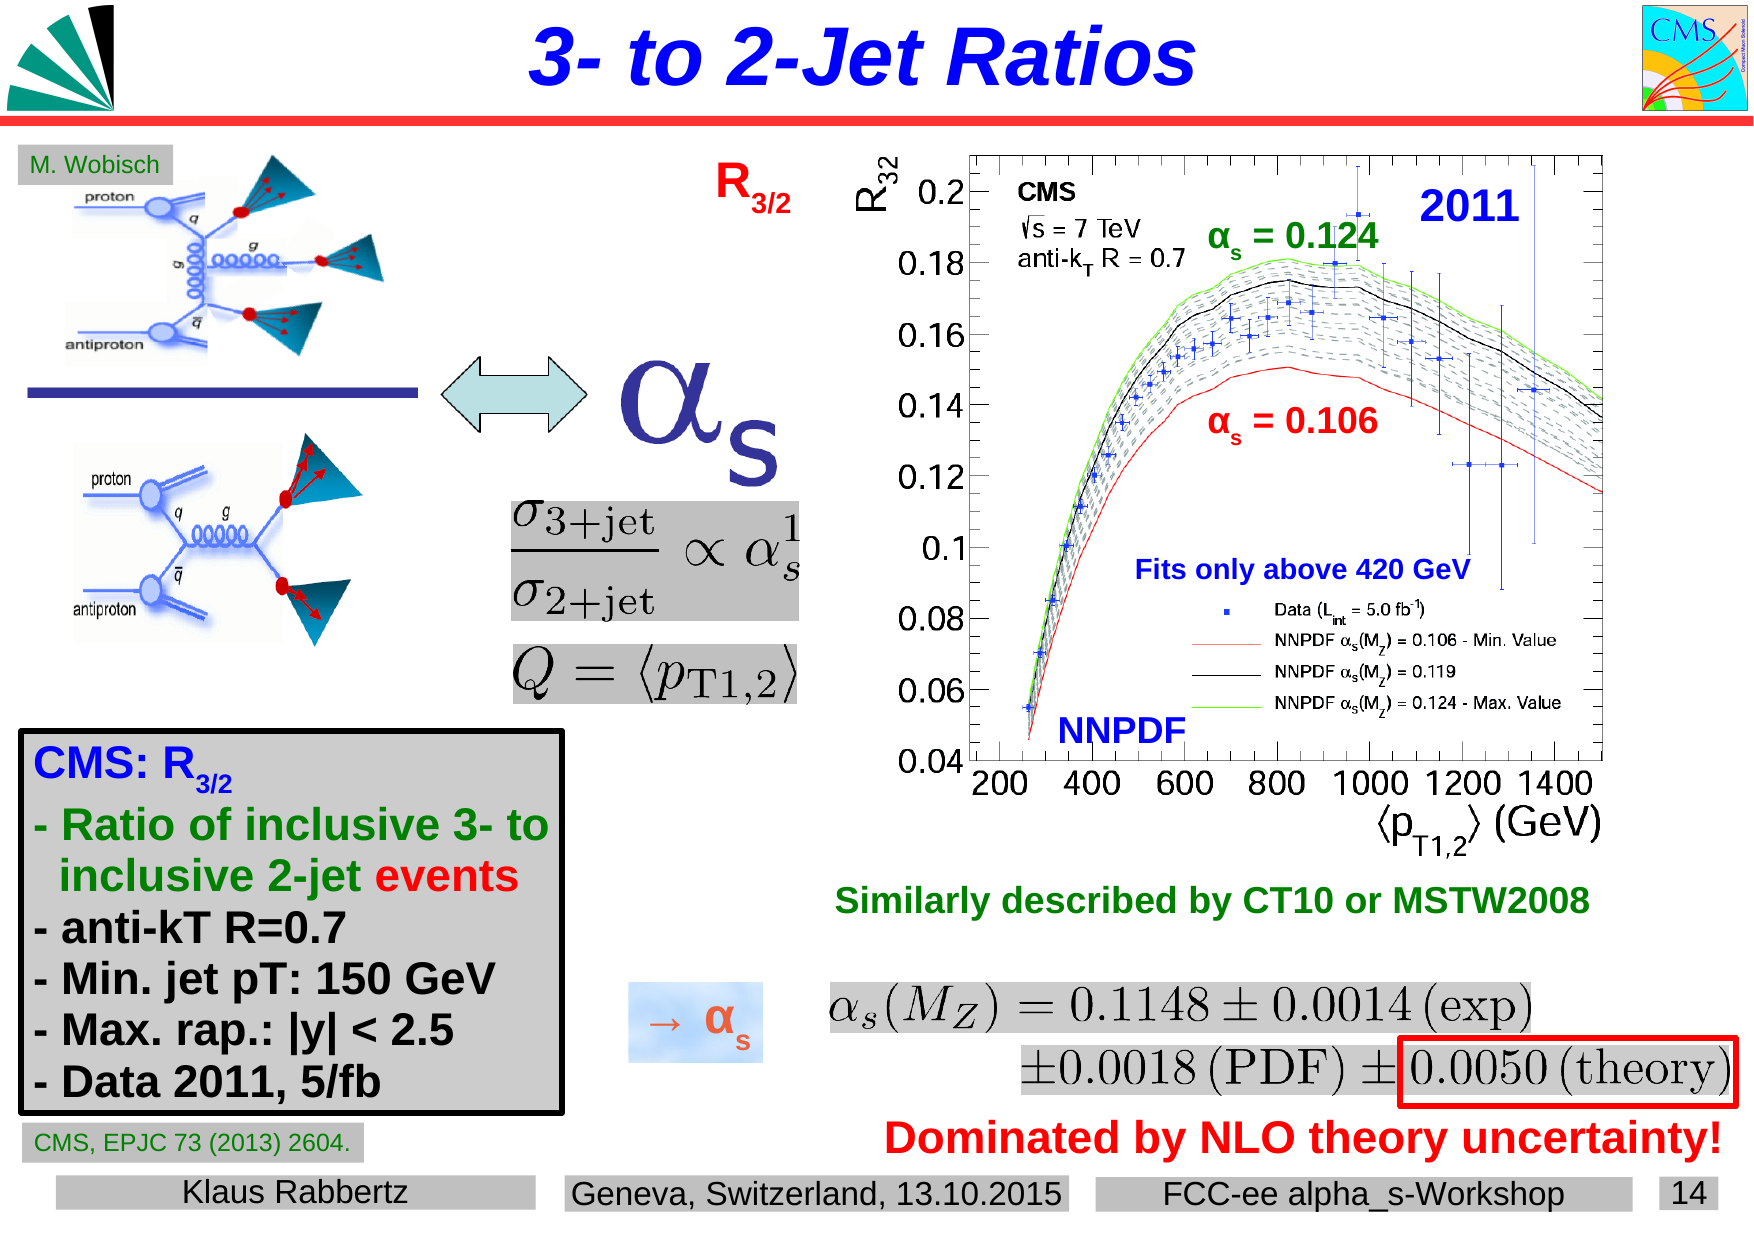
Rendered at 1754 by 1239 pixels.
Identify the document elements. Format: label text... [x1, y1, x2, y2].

picture [23, 147, 800, 705]
text_box Fits only above 420 GeV [1123, 546, 1483, 592]
text_box R3/2 [703, 146, 804, 227]
text_box Similarly described by CT10 or MSTW2008 [822, 873, 1603, 928]
picture [1403, 1045, 1730, 1096]
title 3- to 2-Jet Ratios [123, 0, 1606, 114]
picture [1021, 1045, 1397, 1096]
picture [829, 982, 1531, 1033]
text_box αs = 0.124 [1195, 208, 1391, 272]
text_box αs = 0.106 [1195, 393, 1391, 457]
text_box CMS: R3/2 - Ratio of inclusive 3- to inclusive 2-jet events - anti-kT R=0.7 - Min. jet pT: 150 GeV - Max. rap.: |y| < 2.5 - Data 2011, 5/fb [21, 731, 562, 1113]
text_box 2011 [1407, 173, 1532, 237]
picture [1642, 5, 1748, 111]
text_box CMS, EPJC 73 (2013) 2604. [22, 1122, 364, 1163]
text_box Dominated by NLO theory uncertainty! [872, 1106, 1735, 1170]
picture [849, 147, 1606, 861]
picture [7, 5, 114, 112]
text_box M. Wobisch [17, 144, 174, 185]
text_box NNPDF [1045, 703, 1278, 758]
text_box → αs [628, 982, 764, 1063]
